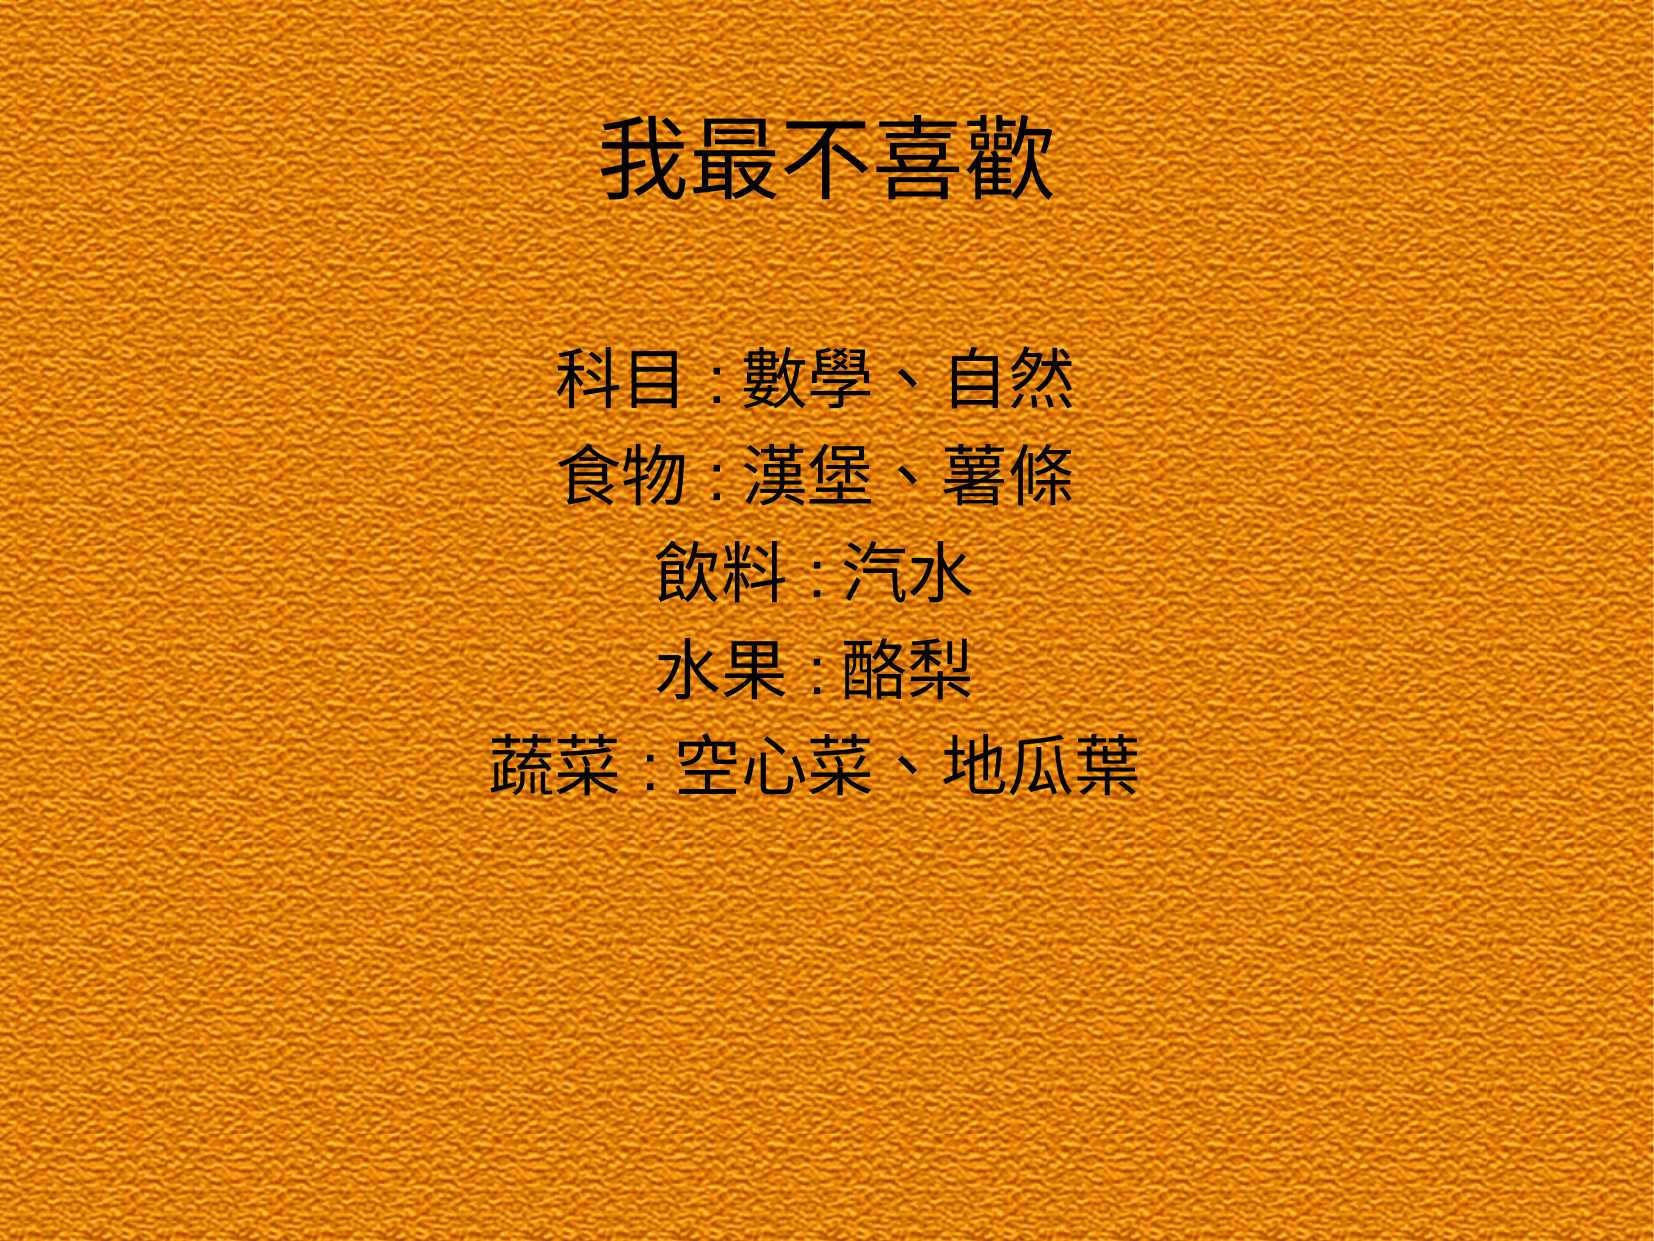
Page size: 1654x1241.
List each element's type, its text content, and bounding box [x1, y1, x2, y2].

title 我最不喜歡 [82, 49, 1571, 257]
subtitle 科目:數學、自然 食物:漢堡、薯條 飲料:汽水 水果:酪梨 蔬菜:空心菜、地瓜葉 [70, 283, 1559, 1003]
picture [0, 0, 1654, 1241]
